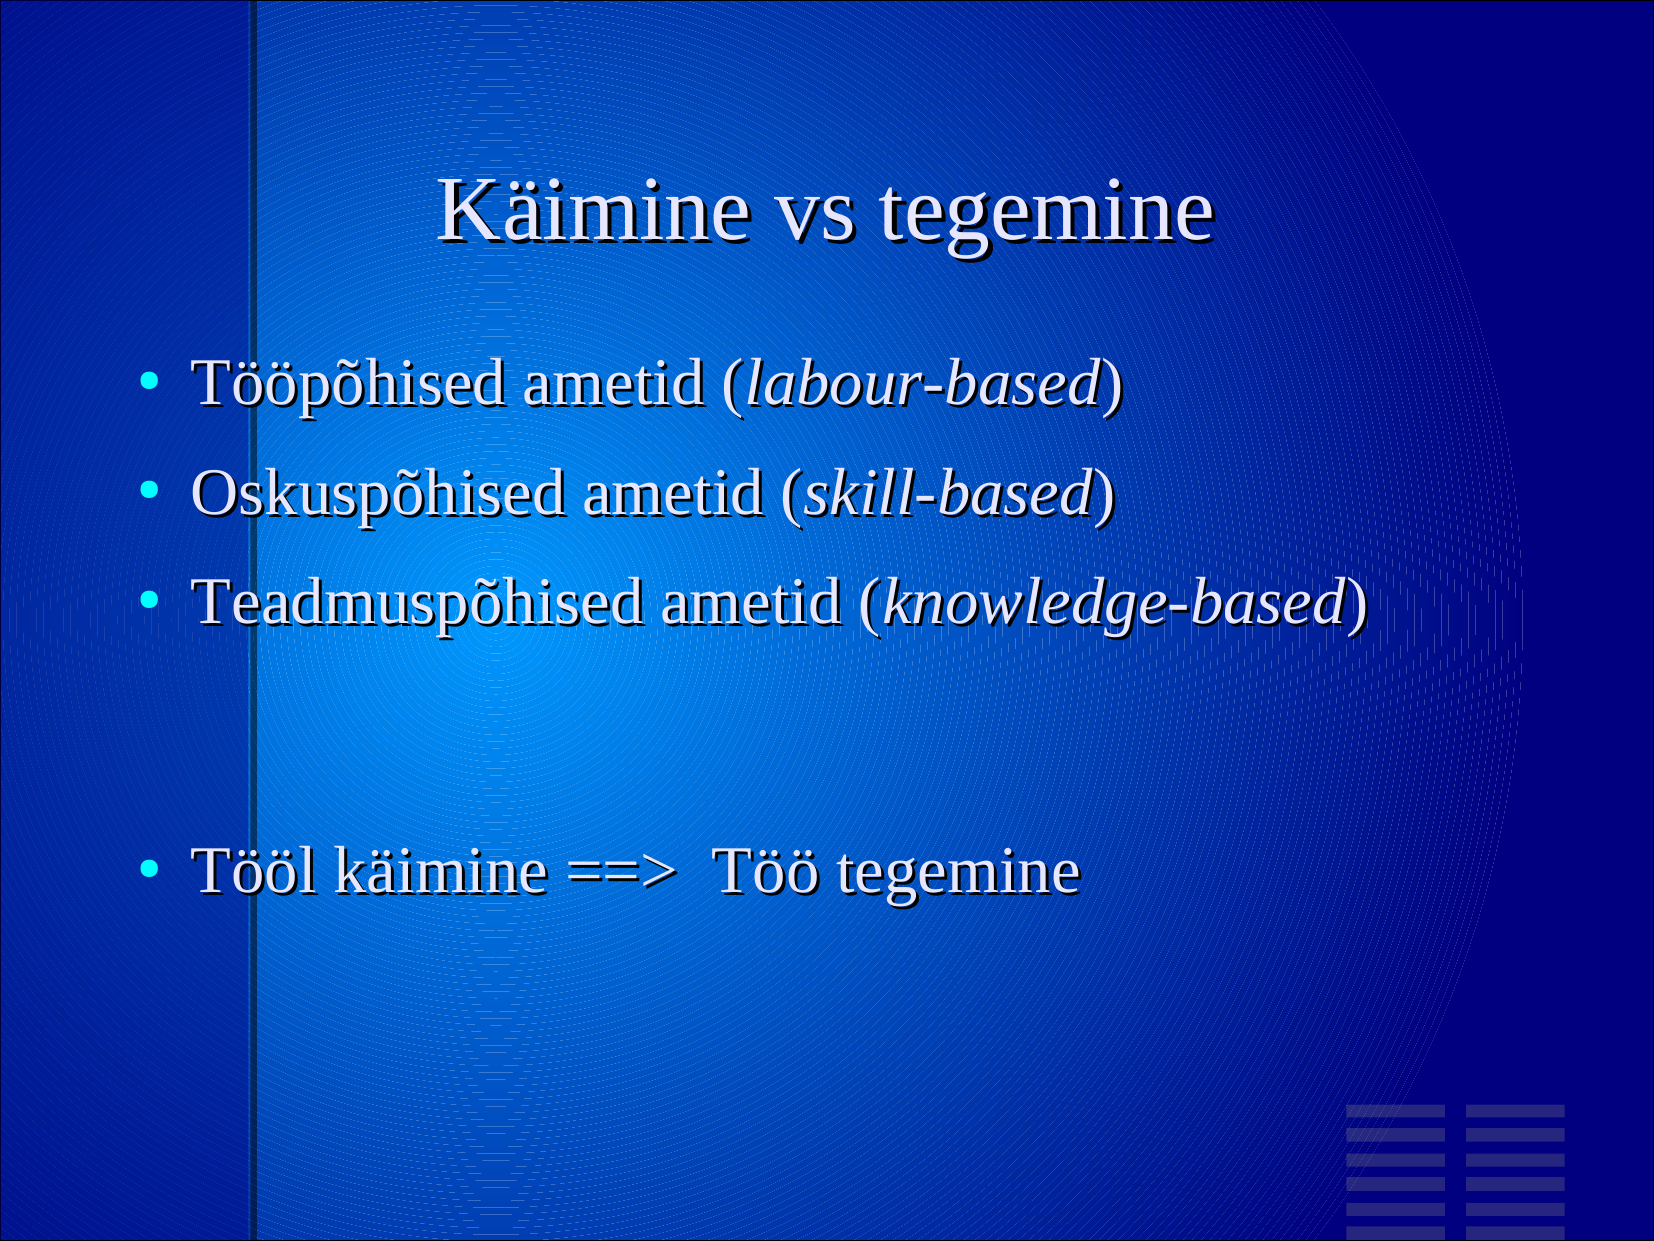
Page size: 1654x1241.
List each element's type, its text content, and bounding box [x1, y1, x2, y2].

title Käimine vs tegemine [119, 104, 1533, 313]
list Tööpõhised ametid (labour-based) Oskuspõhised ametid (skill-based) Teadmuspõhised ametid (knowledge-based) Tööl käimine ==> Töö tegemine [119, 344, 1533, 1126]
